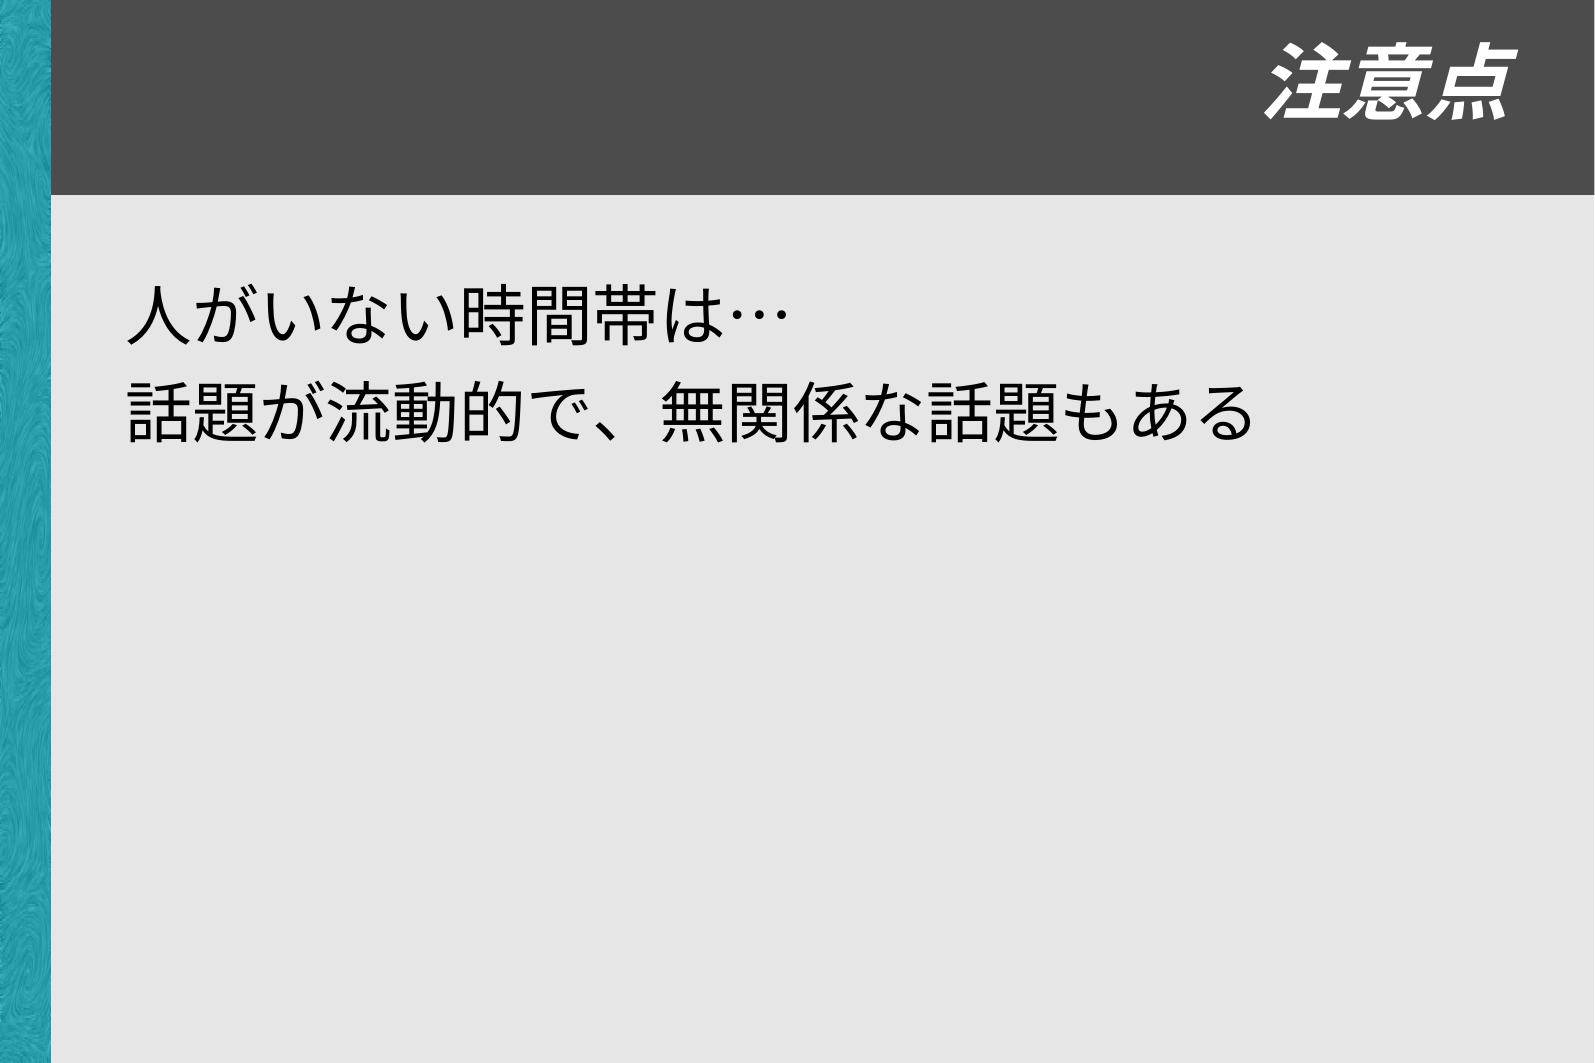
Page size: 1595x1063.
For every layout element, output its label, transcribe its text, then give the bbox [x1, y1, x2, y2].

title 注意点 [117, 35, 1509, 120]
list 人がいない時間帯は… 話題が流動的で、無関係な話題もある [114, 263, 1507, 996]
picture [0, 0, 51, 1063]
